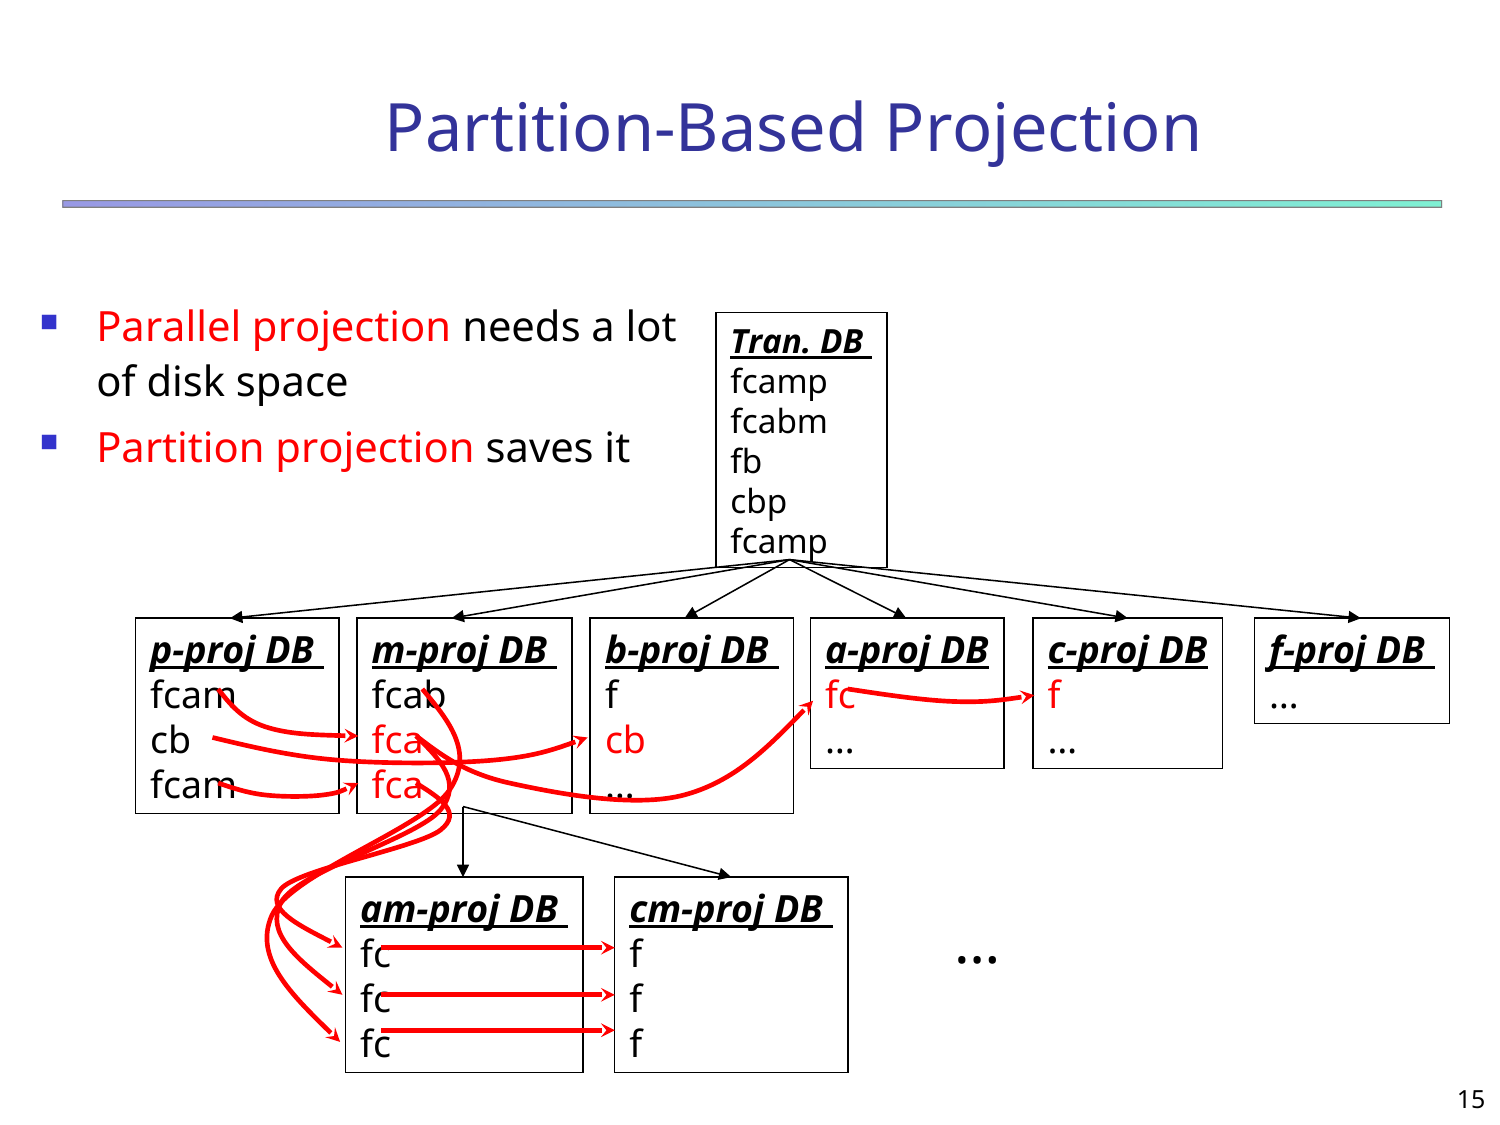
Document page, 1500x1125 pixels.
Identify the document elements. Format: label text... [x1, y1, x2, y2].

text_box Tran. DB fcamp fcabm fb cbp fcamp [715, 312, 887, 568]
list Parallel projection needs a lot of disk space Partition projection saves it [24, 287, 700, 513]
text_box m-proj DB fcab fca fca [356, 618, 573, 760]
text_box m-proj DB fcab fca fca [448, 770, 573, 814]
text_box a-proj DB fc … [810, 618, 1004, 769]
text_box b-proj DB f cb … [590, 618, 794, 797]
text_box am-proj DB fc fc fc [345, 877, 583, 1073]
text_box cm-proj DB f f f [614, 877, 848, 1073]
text_box m-proj DB fcab fca fca [356, 764, 447, 814]
text_box <number> [1187, 1062, 1500, 1125]
text_box b-proj DB f cb … [590, 725, 794, 814]
text_box c-proj DB f … [1032, 618, 1223, 769]
title Partition-Based Projection [150, 74, 1439, 175]
text_box … [939, 897, 1016, 984]
text_box m-proj DB fcab fca fca [467, 746, 573, 792]
text_box f-proj DB … [1254, 618, 1450, 724]
text_box p-proj DB fcam cb fcam [135, 618, 339, 814]
